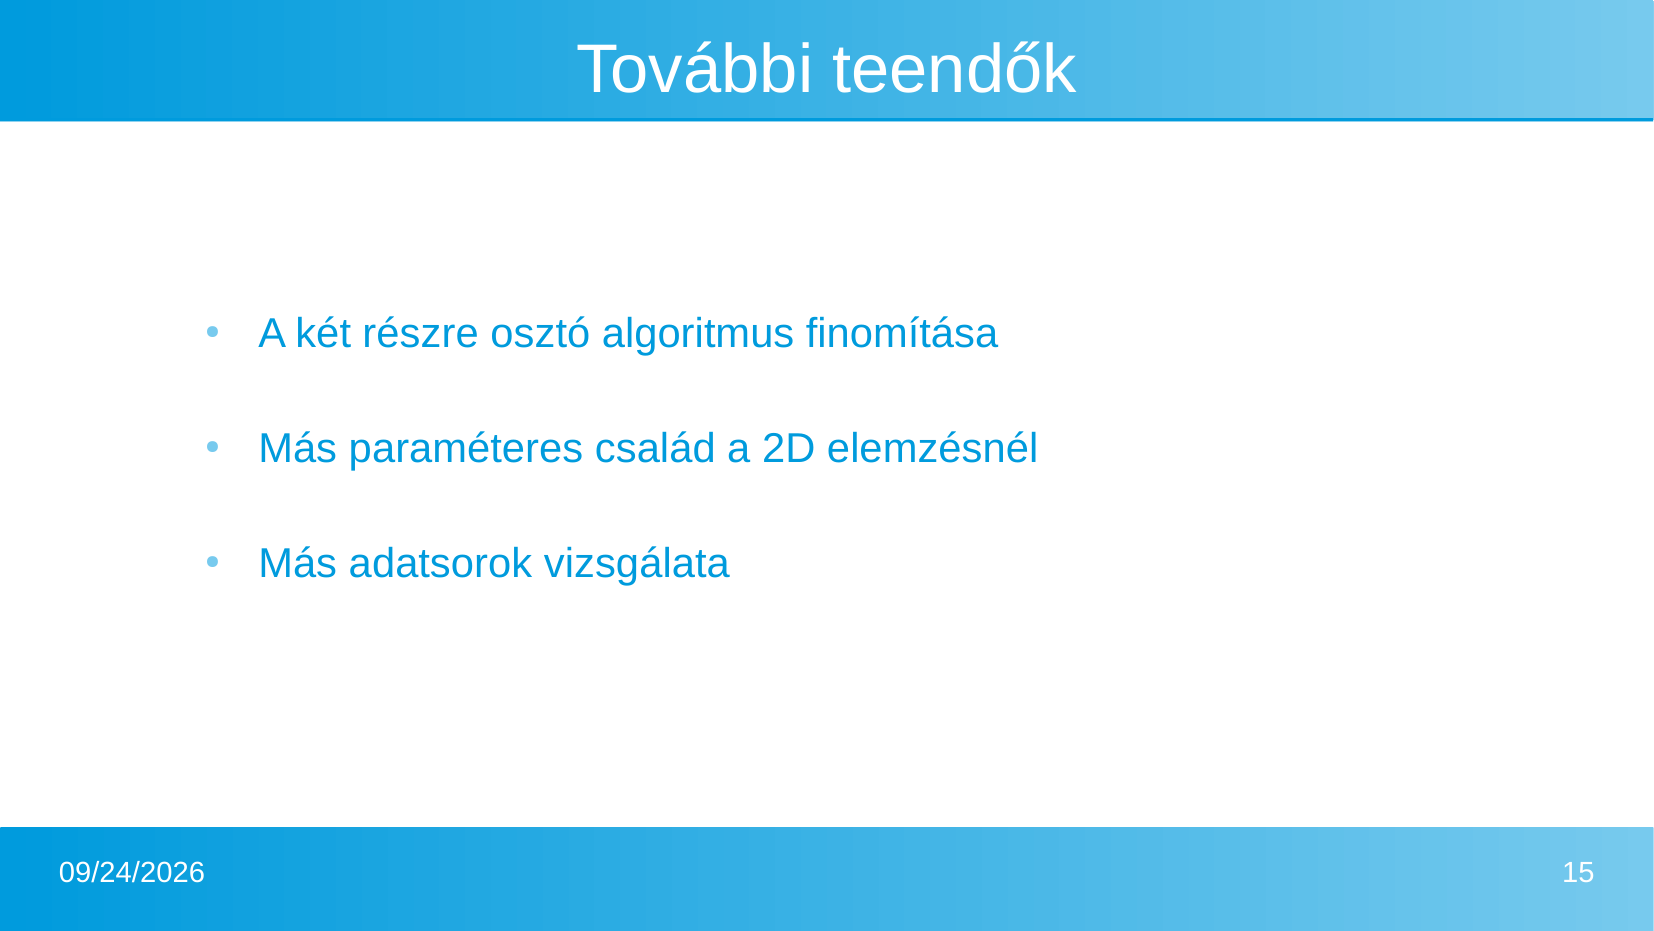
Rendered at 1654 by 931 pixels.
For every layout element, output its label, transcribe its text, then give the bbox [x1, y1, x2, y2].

list A két részre osztó algoritmus finomítása Más paraméteres család a 2D elemzésnél Más adatsorok vizsgálata [187, 309, 1654, 901]
title További teendők [59, 29, 1595, 108]
